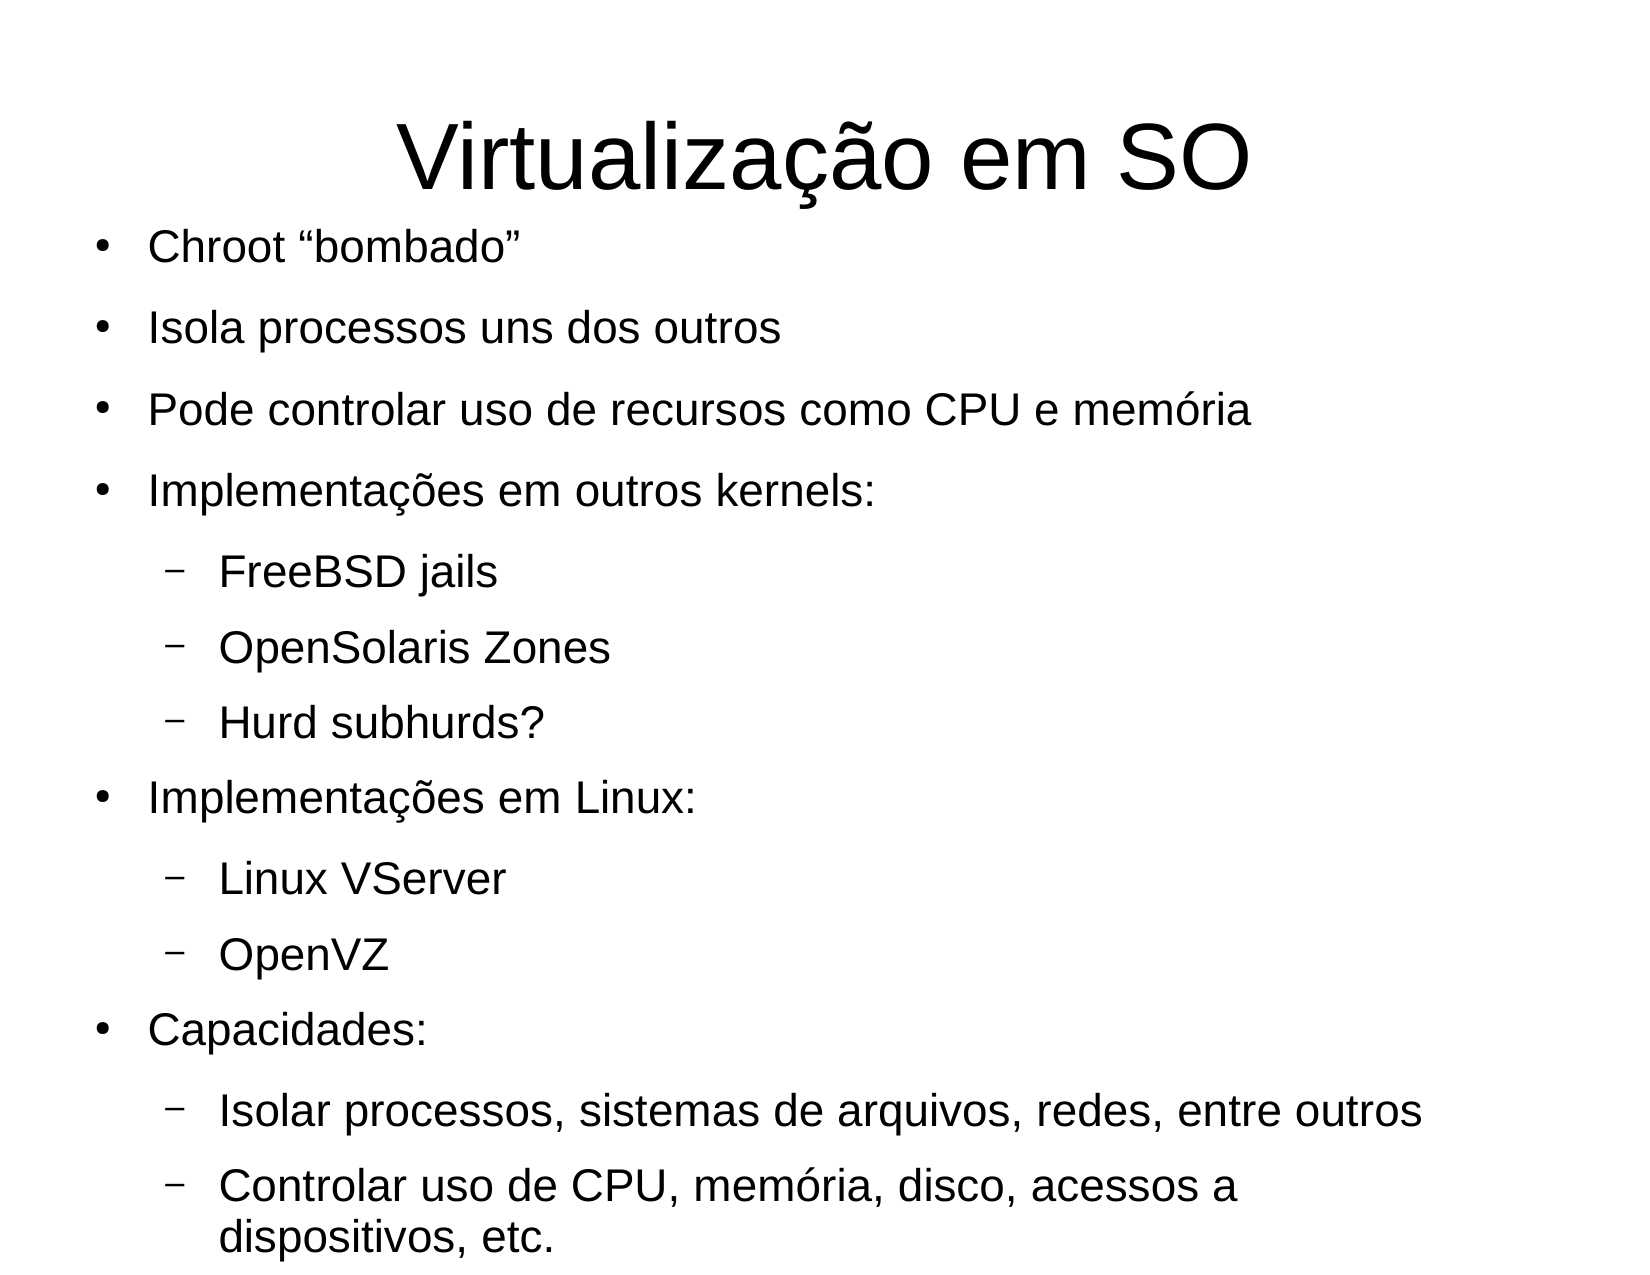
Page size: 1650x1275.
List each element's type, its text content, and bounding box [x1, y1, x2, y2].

list Chroot “bombado” Isola processos uns dos outros Pode controlar uso de recursos como CPU e memória Implementações em outros kernels: FreeBSD jails OpenSolaris Zones Hurd subhurds? Implementações em Linux: Linux VServer OpenVZ Capacidades: Isolar processos, sistemas de arquivos, redes, entre outros Controlar uso de CPU, memória, disco, acessos a dispositivos, etc. [76, 221, 1457, 1263]
title Virtualização em SO [82, 50, 1568, 264]
